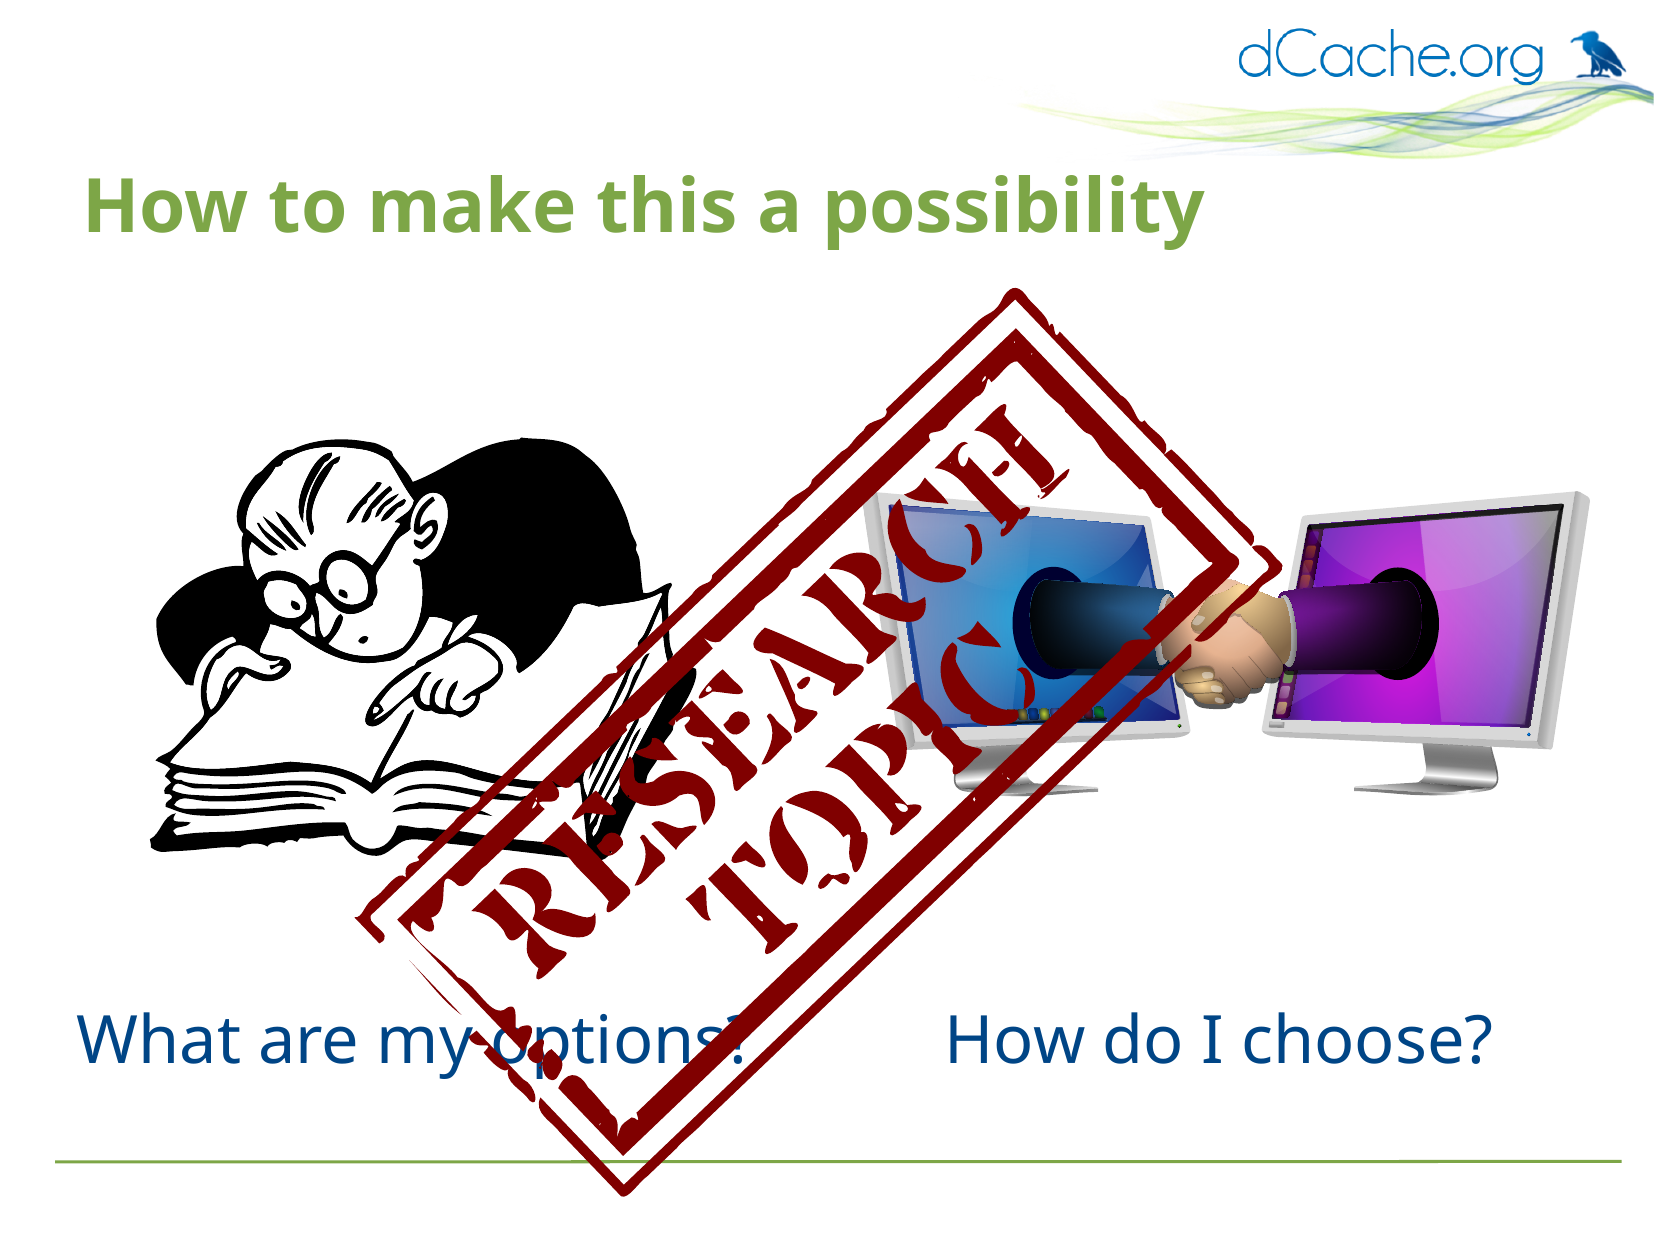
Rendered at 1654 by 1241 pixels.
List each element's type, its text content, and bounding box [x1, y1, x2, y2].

picture [149, 208, 1591, 1241]
title How to make this a possibility [82, 155, 1605, 252]
list What are my options? [53, 992, 343, 1111]
picture [956, 16, 1654, 169]
list How do I choose? [1207, 992, 1583, 1111]
